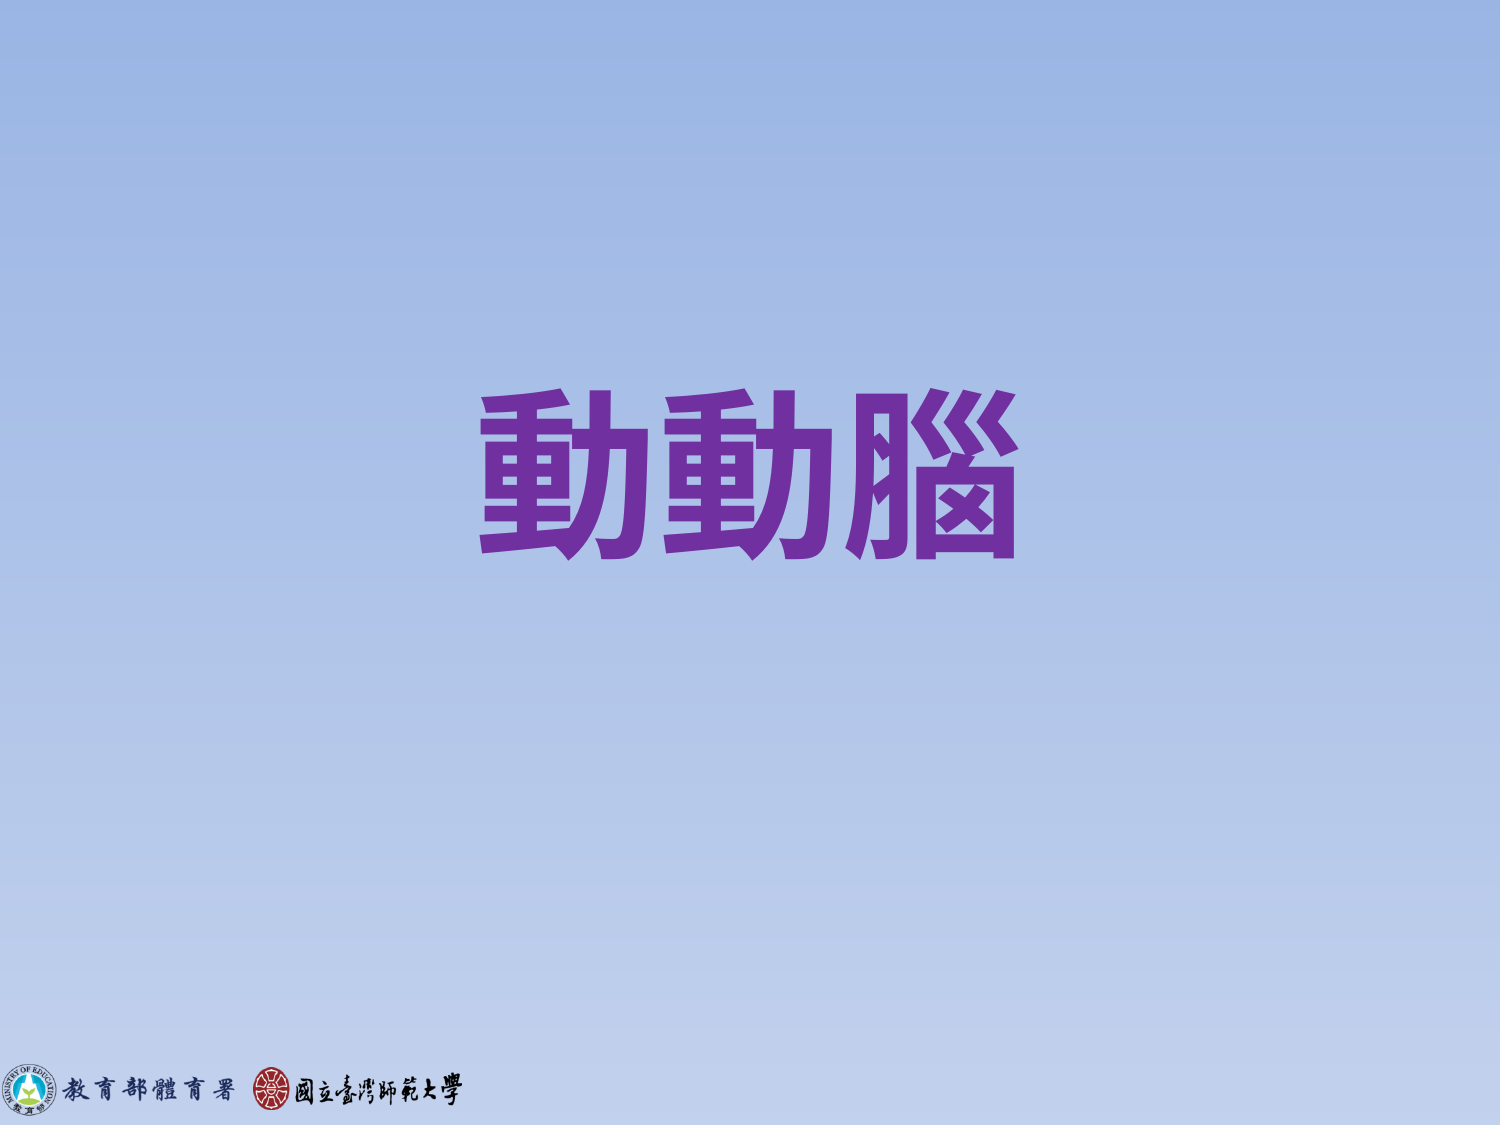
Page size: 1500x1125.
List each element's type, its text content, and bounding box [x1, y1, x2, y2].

title 動動腦 [112, 349, 1388, 591]
